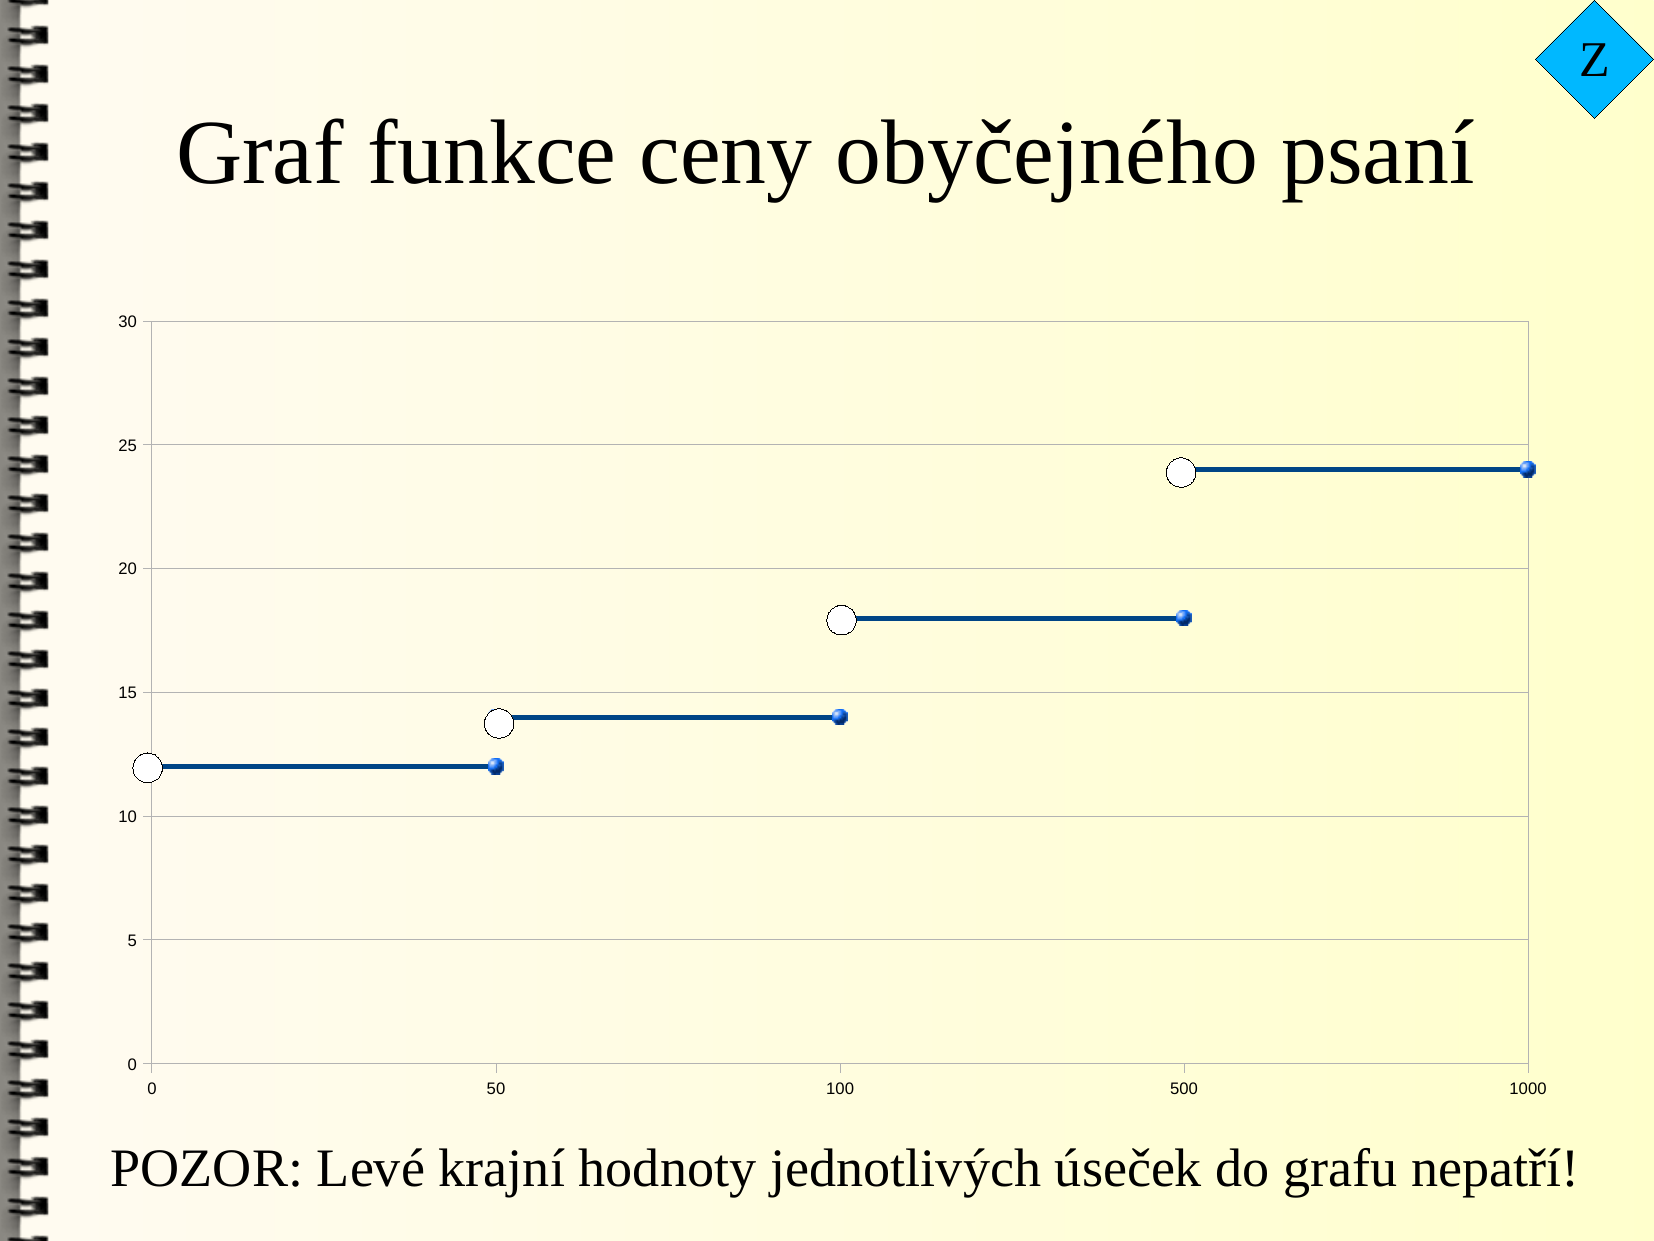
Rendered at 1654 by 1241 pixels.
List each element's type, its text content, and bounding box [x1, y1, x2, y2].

text_box [132, 752, 163, 783]
text_box [484, 708, 514, 739]
text_box POZOR: Levé krajní hodnoty jednotlivých úseček do grafu nepatří! [110, 1138, 1625, 1200]
text_box [826, 605, 857, 635]
chart [88, 295, 1577, 1114]
text_box [1166, 457, 1196, 488]
picture [0, 0, 1654, 1241]
title Graf funkce ceny obyčejného psaní [82, 56, 1571, 250]
text_box Z [1535, 0, 1654, 119]
